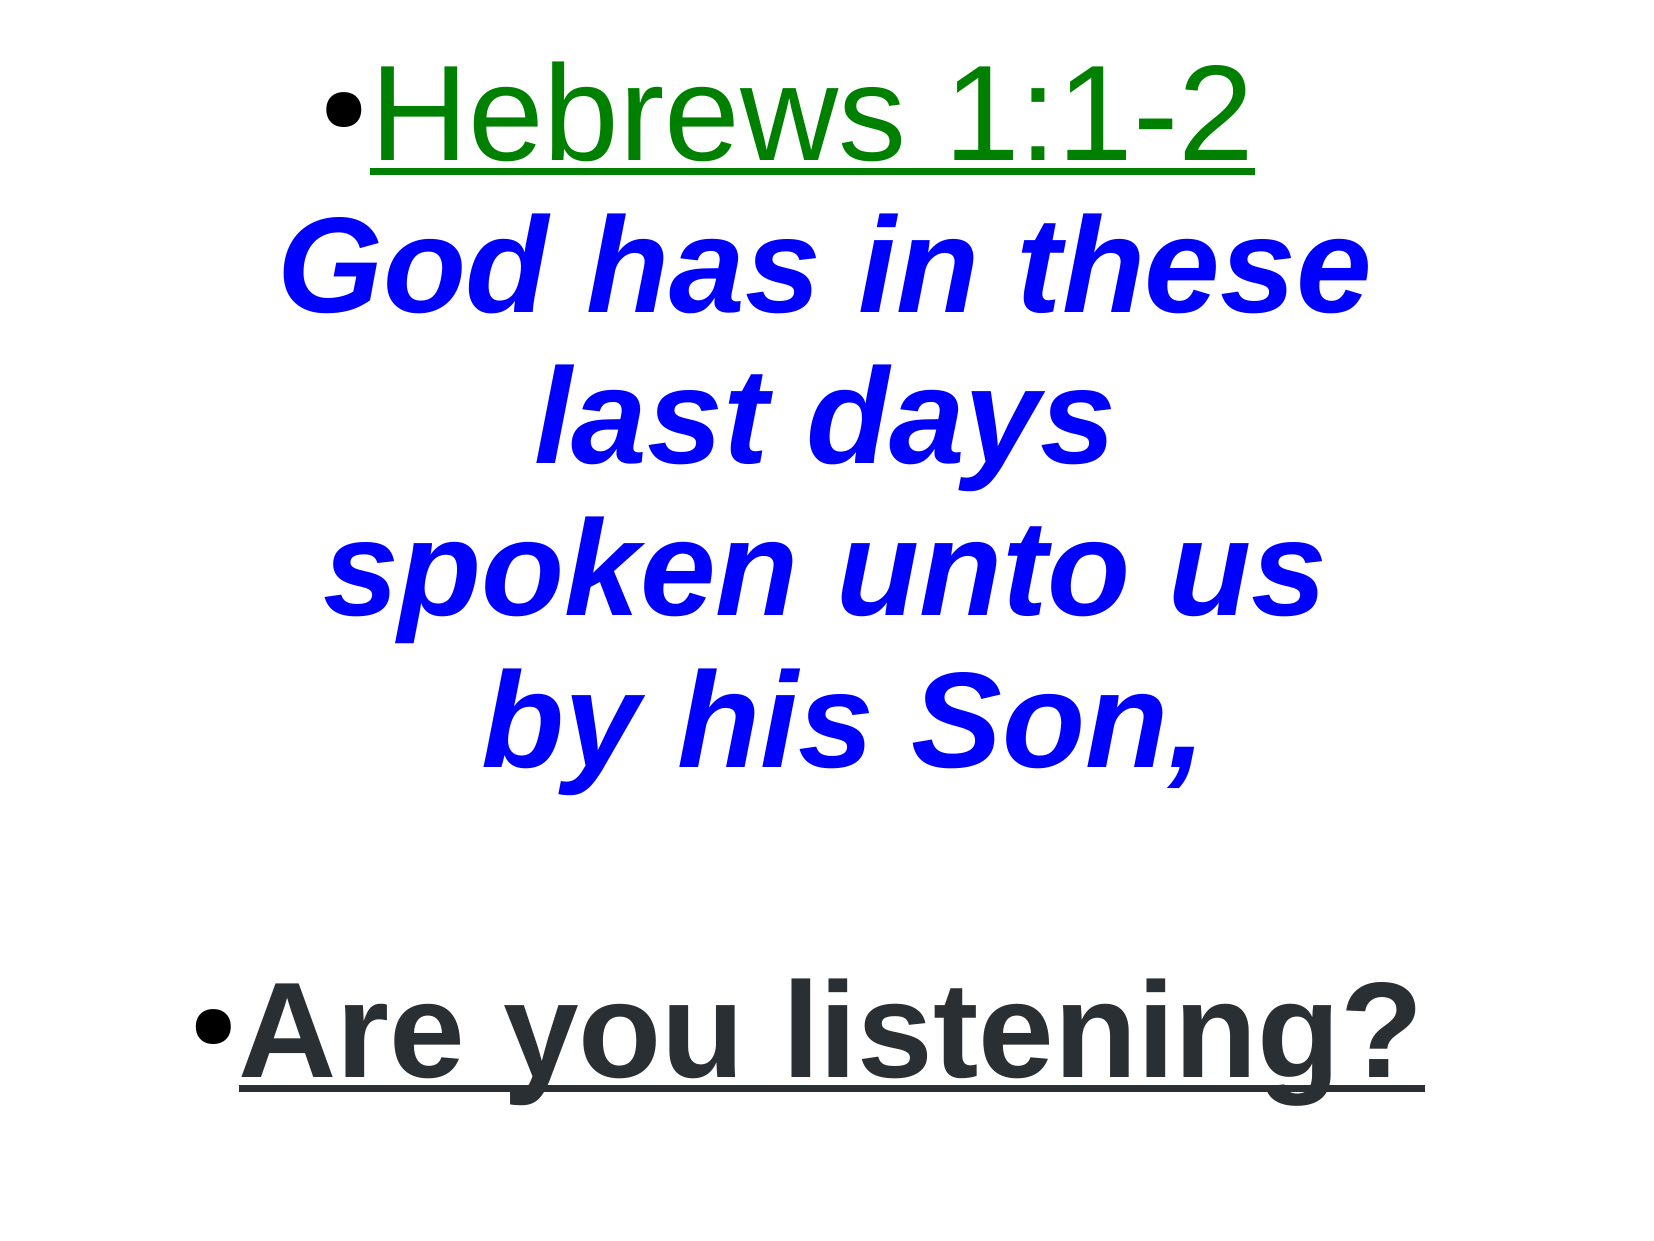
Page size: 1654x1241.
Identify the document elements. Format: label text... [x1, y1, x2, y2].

list Hebrews 1:1-2 God has in these last days spoken unto us by his Son, Are you listening? [82, 37, 1571, 1109]
